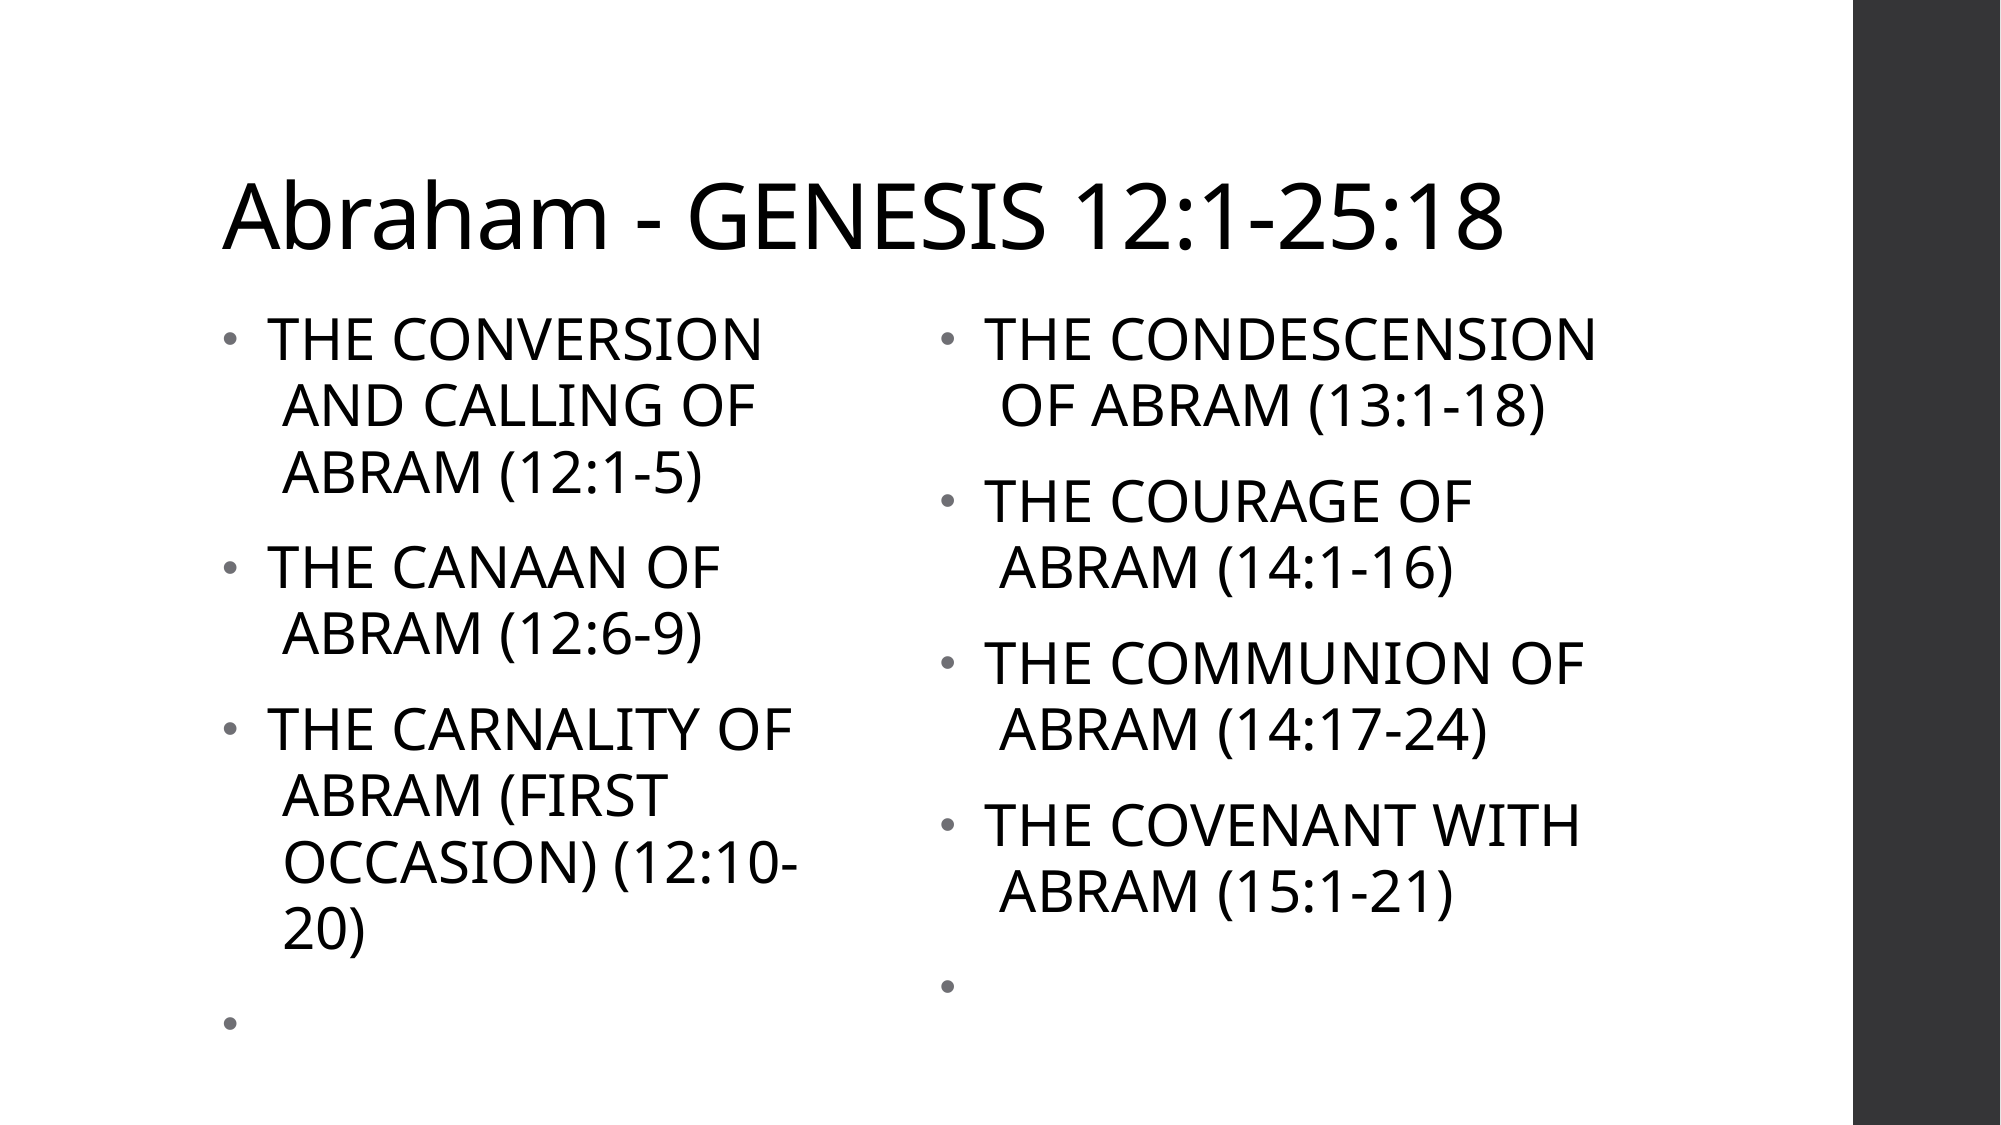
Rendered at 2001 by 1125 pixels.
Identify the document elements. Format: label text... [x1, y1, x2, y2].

list THE CONDESCENSION OF ABRAM (13:1-18) THE COURAGE OF ABRAM (14:1-16) THE COMMUNION OF ABRAM (14:17-24) THE COVENANT WITH ABRAM (15:1-21) [924, 299, 1617, 1014]
list THE CONVERSION AND CALLING OF ABRAM (12:1-5) THE CANAAN OF ABRAM (12:6-9) THE CARNALITY OF ABRAM (FIRST OCCASION) (12:10-20) [207, 299, 900, 1014]
title Abraham - GENESIS 12:1-25:18 [206, 60, 1797, 278]
